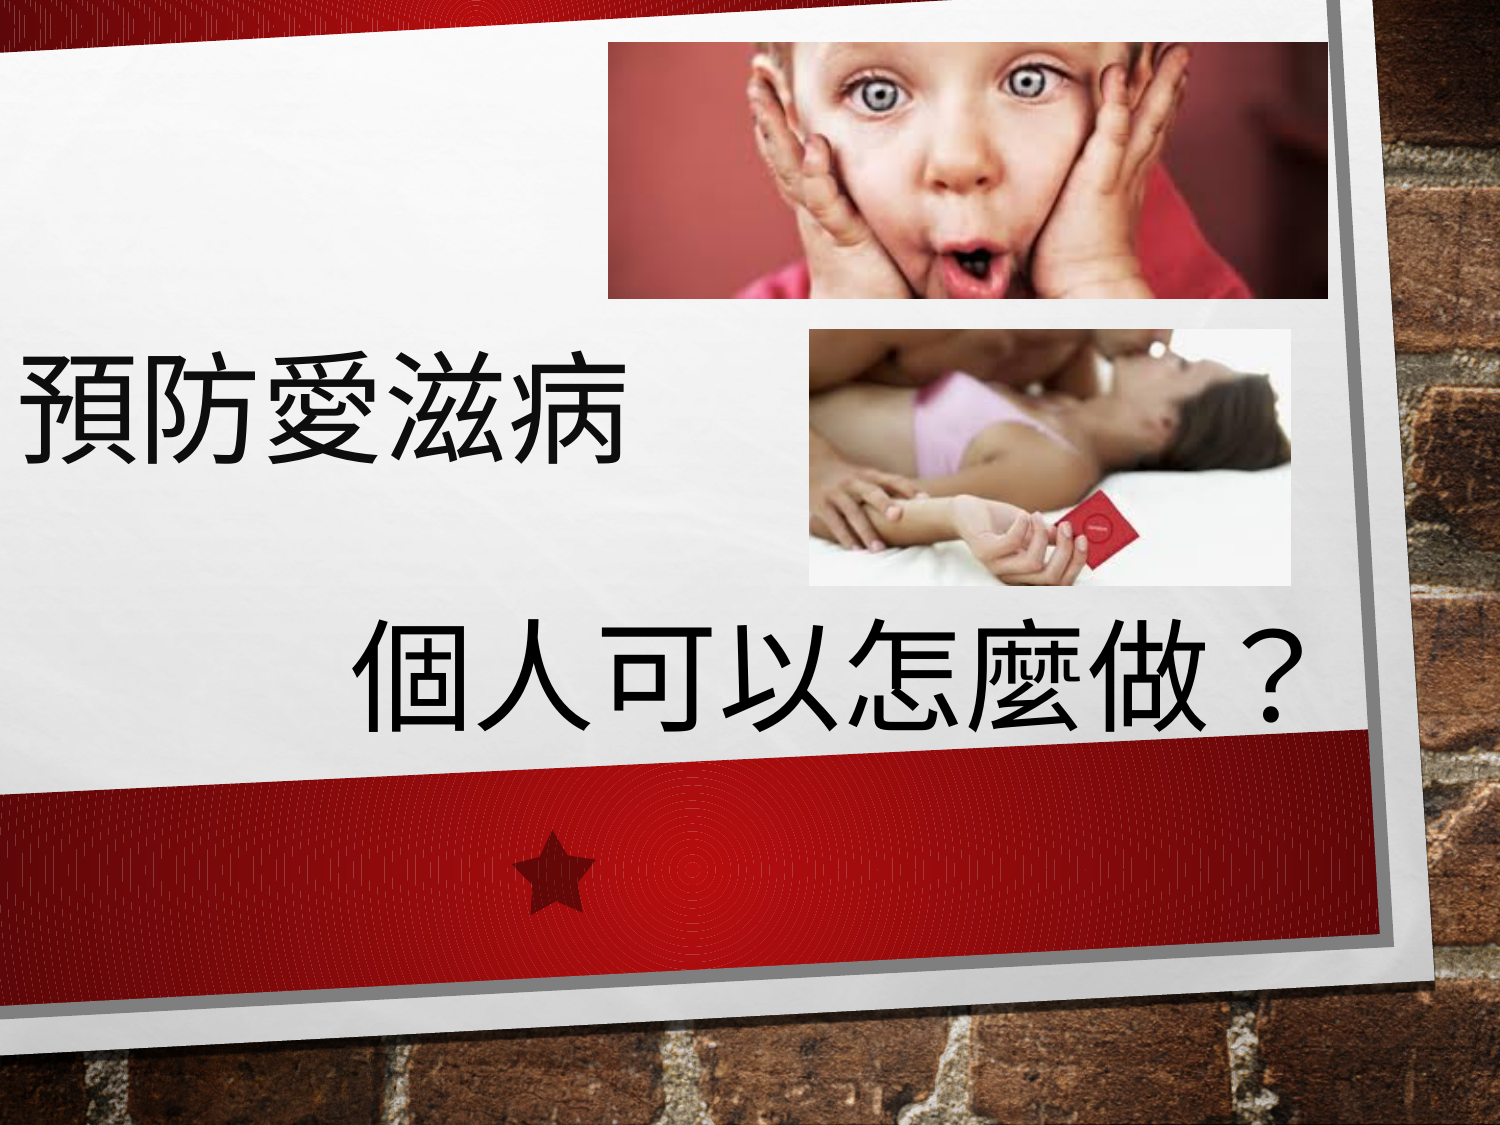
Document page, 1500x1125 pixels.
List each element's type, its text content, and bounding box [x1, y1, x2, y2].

subtitle 個人可以怎麼做？ [242, 562, 1226, 850]
title 預防愛滋病 [0, 329, 809, 489]
picture [809, 329, 1291, 586]
picture [608, 42, 1328, 299]
